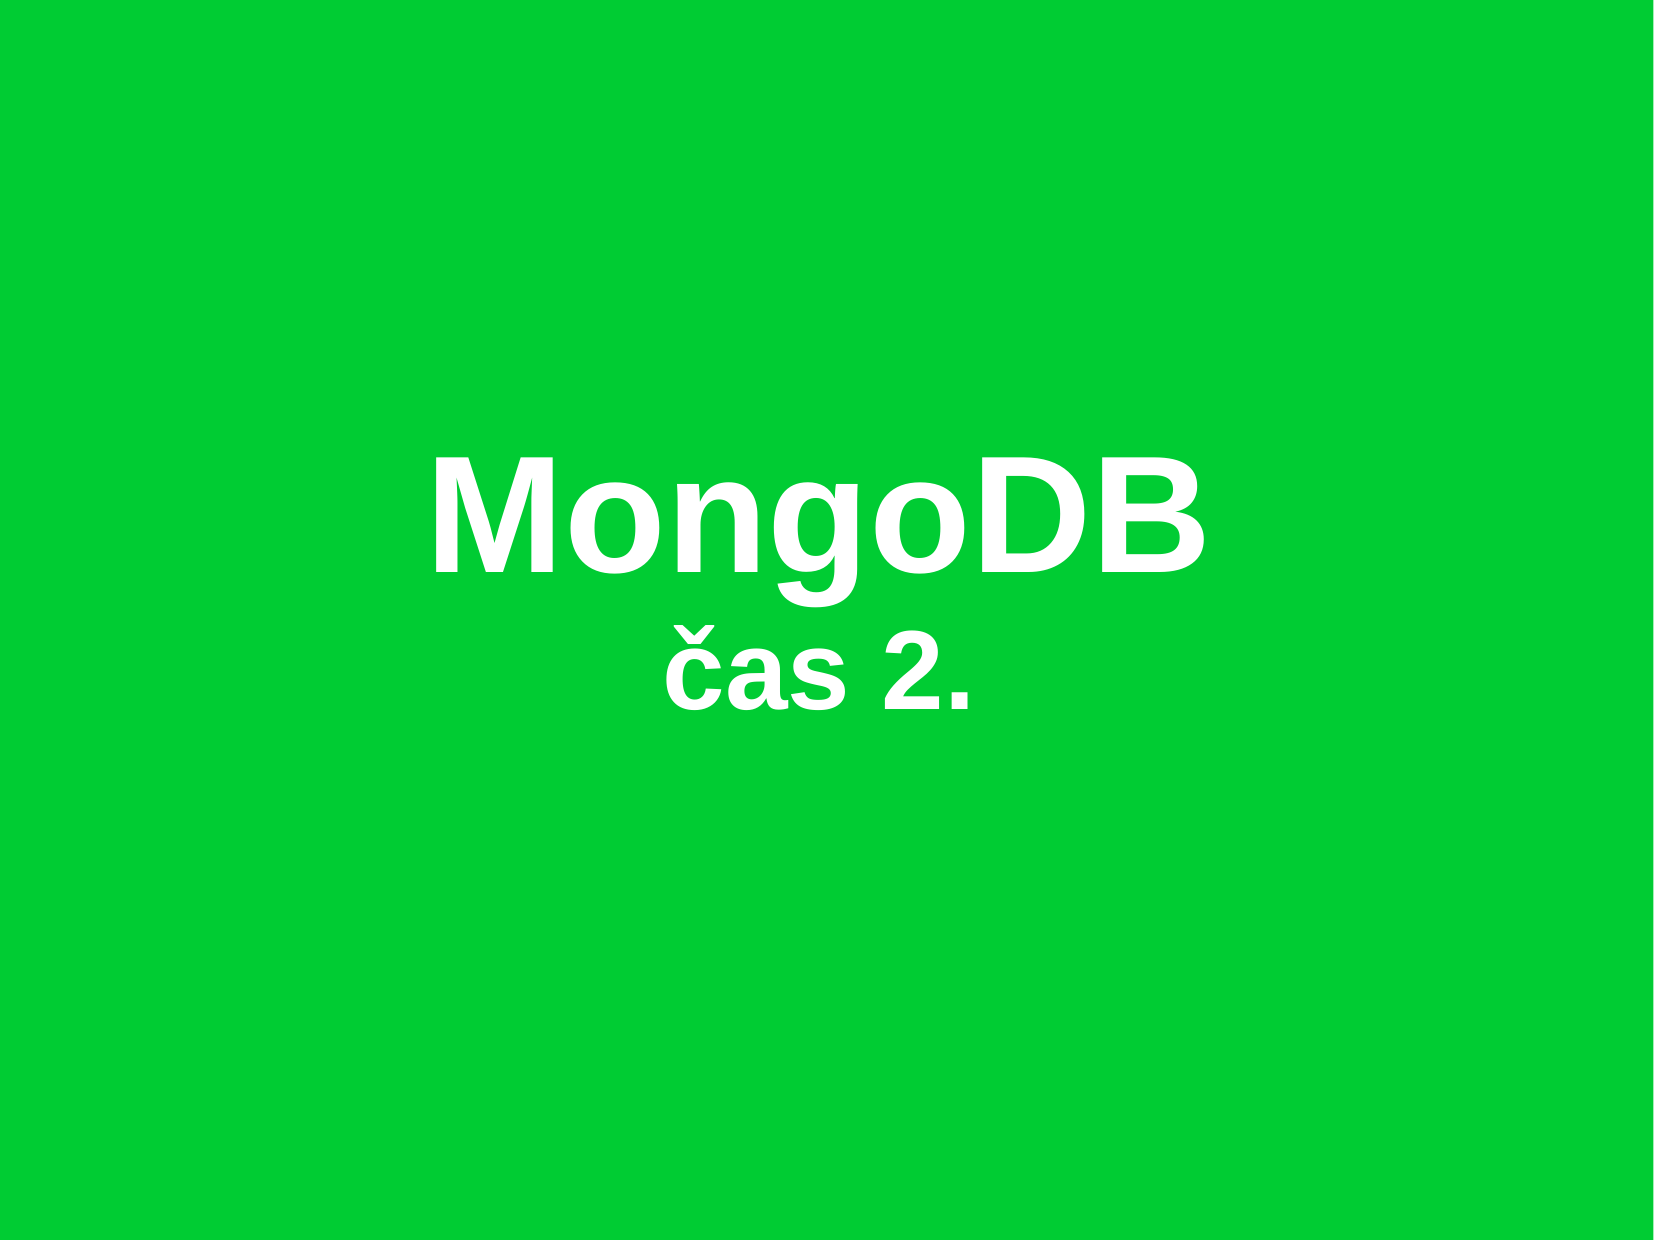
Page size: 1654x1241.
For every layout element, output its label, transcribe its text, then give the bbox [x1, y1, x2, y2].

title MongoDB čas 2. [75, 330, 1564, 826]
